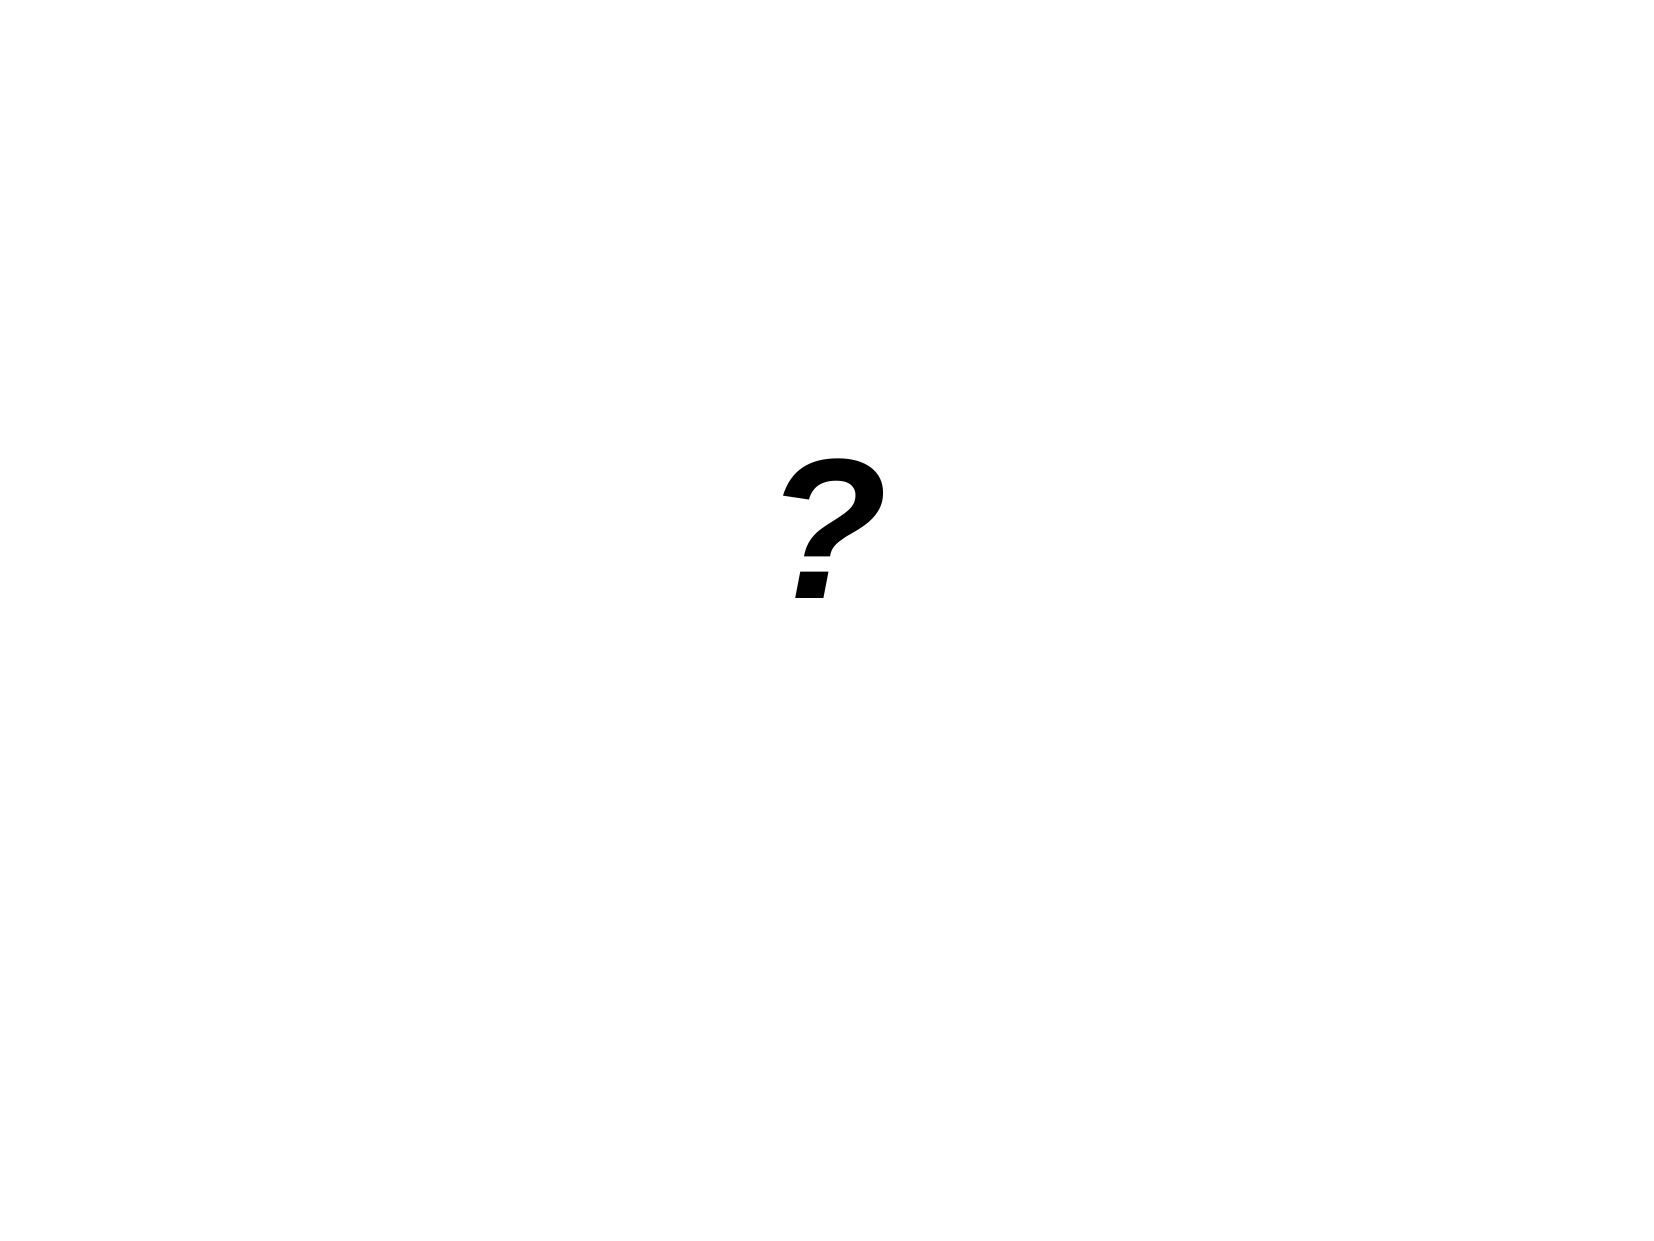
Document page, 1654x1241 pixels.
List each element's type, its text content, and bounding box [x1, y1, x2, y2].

subtitle ? [82, 49, 1571, 1010]
